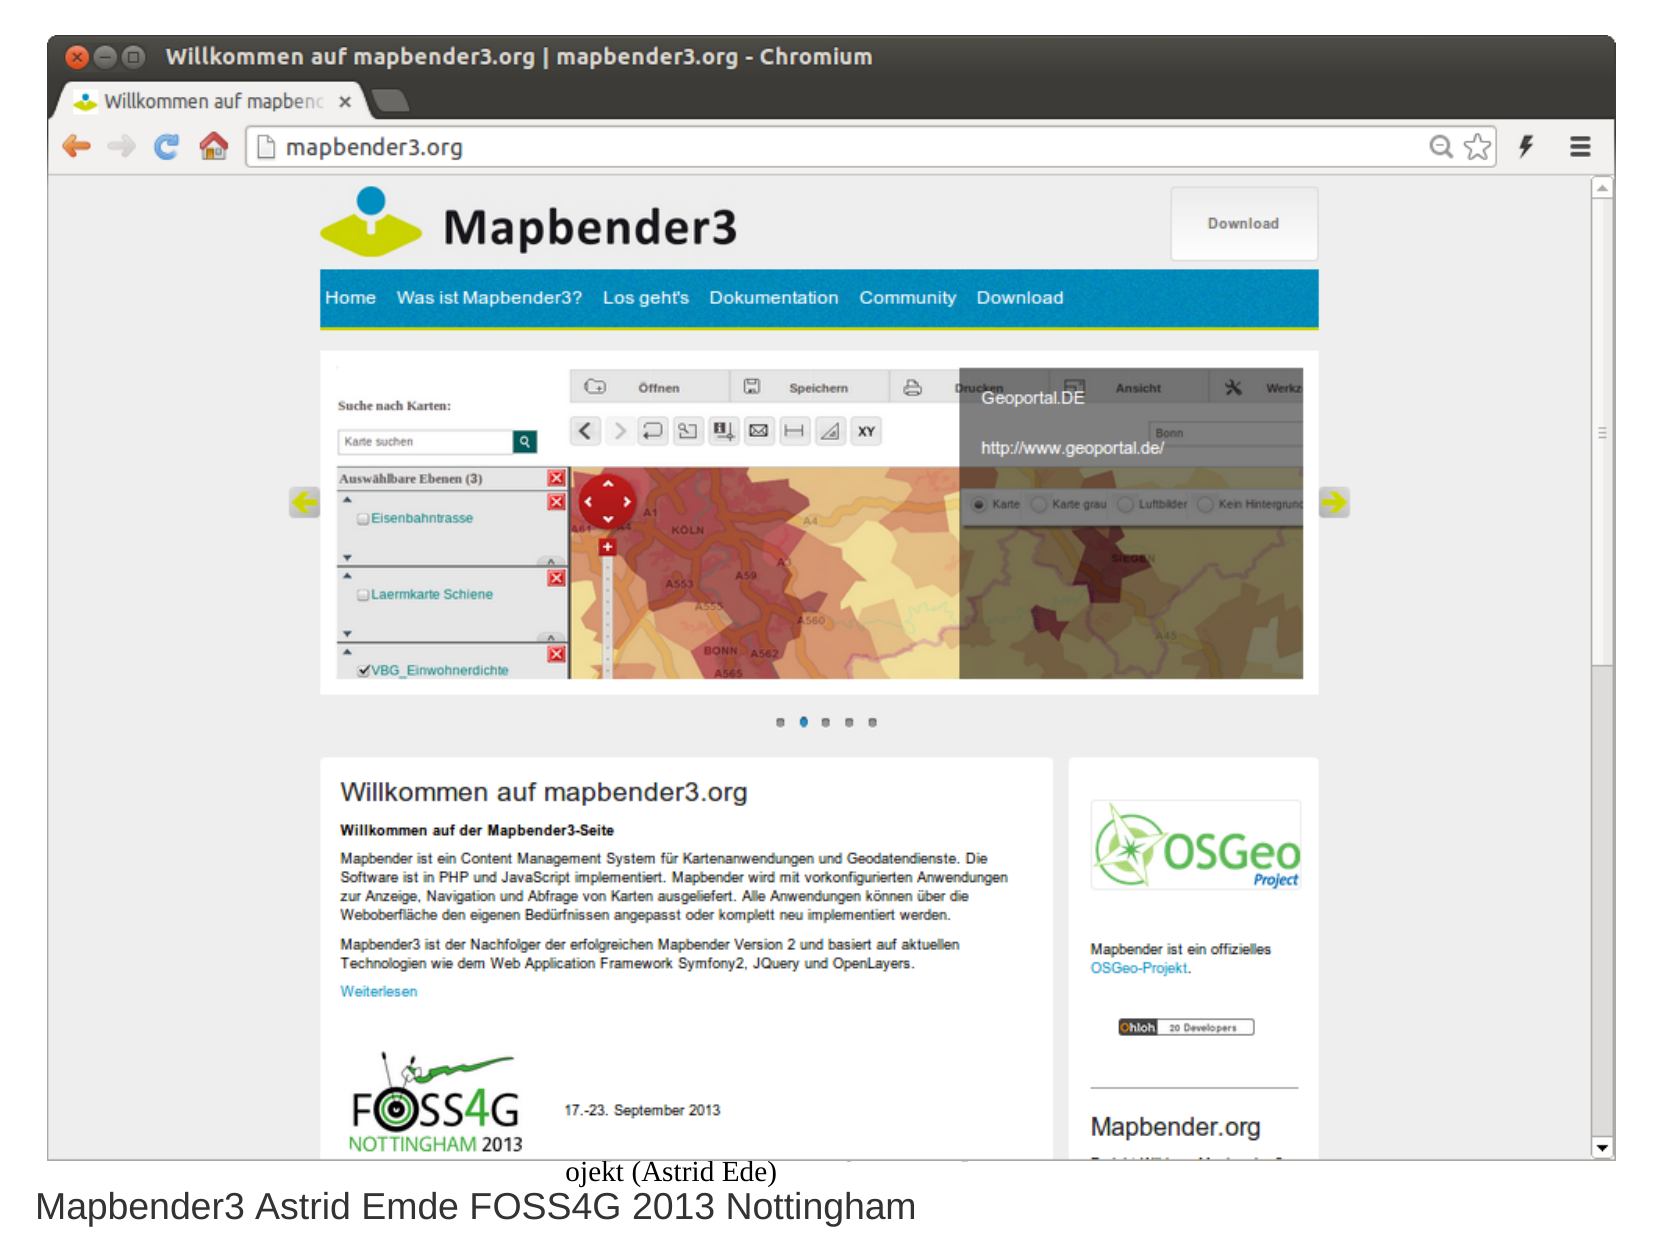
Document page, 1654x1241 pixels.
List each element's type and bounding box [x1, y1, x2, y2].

picture [47, 35, 1616, 1161]
